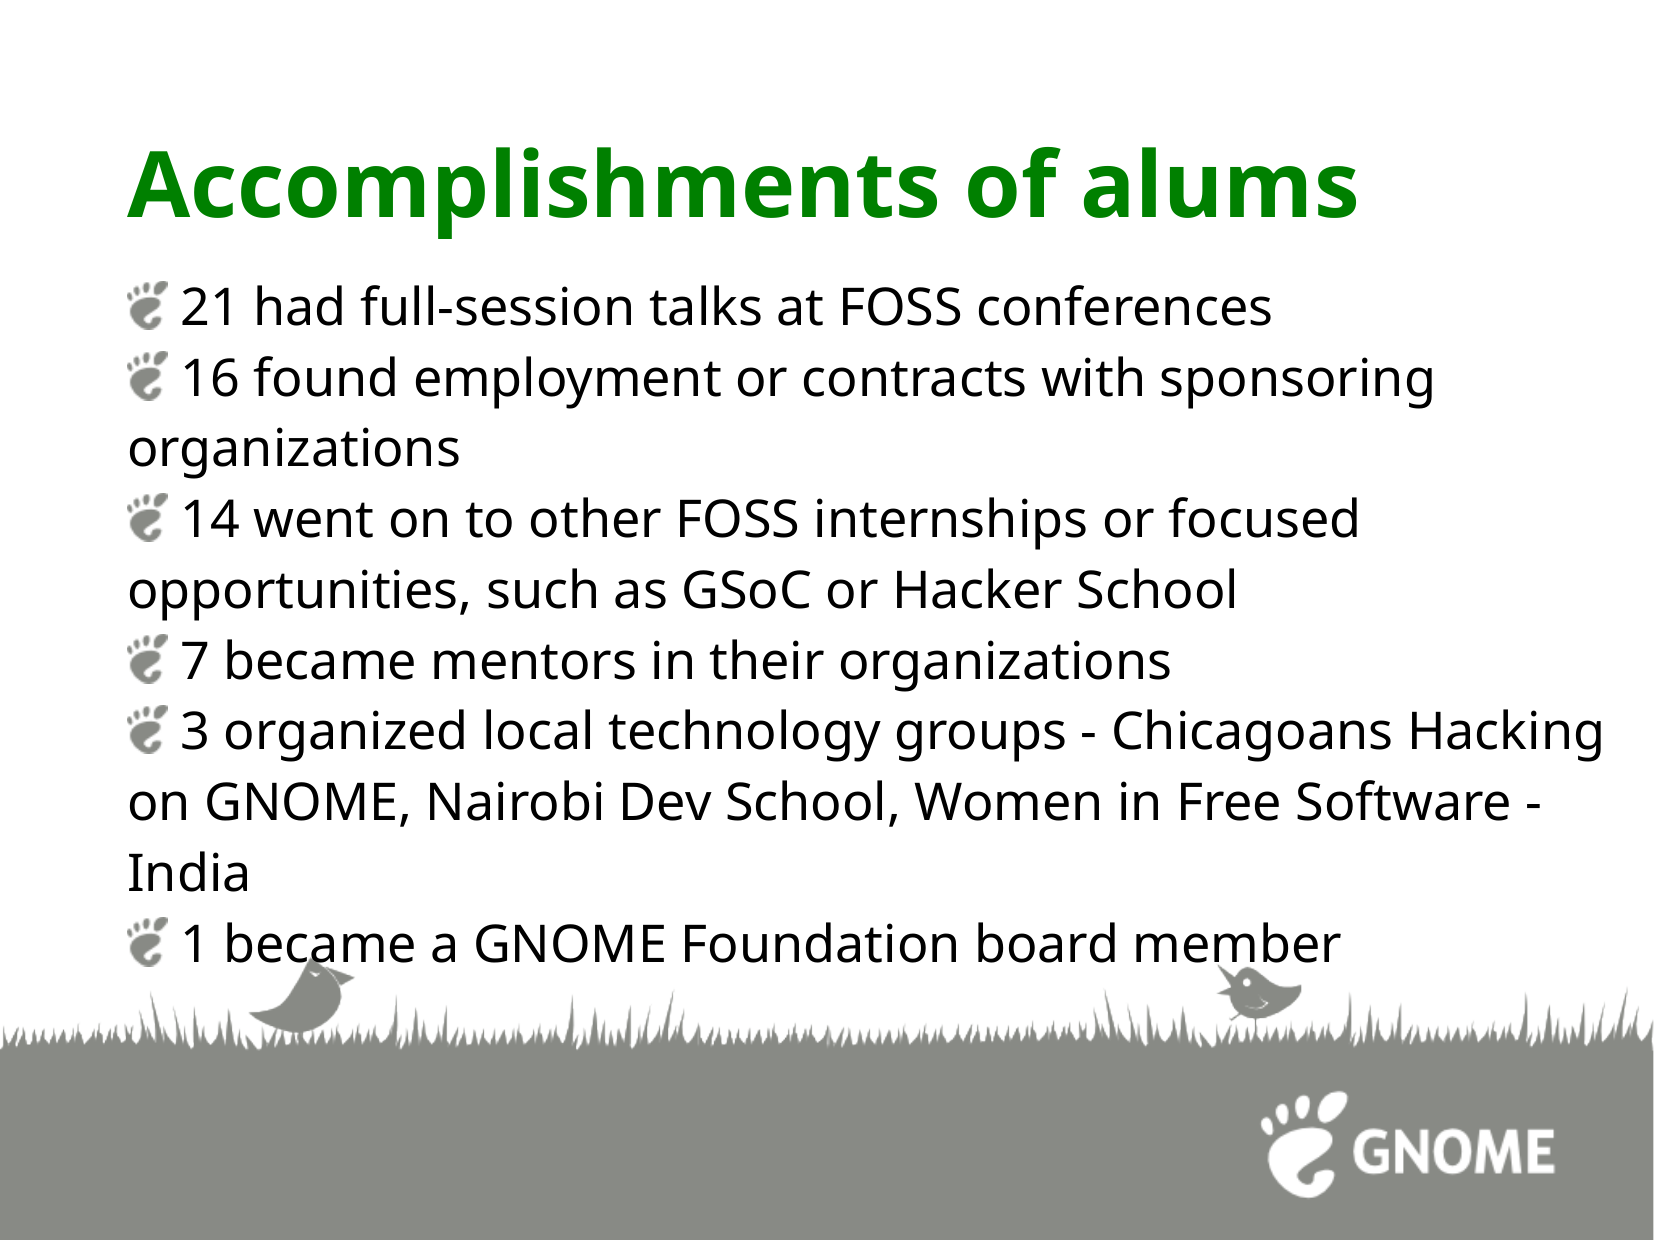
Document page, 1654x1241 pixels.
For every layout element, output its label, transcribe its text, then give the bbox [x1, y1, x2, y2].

text_box Accomplishments of alums [112, 112, 1654, 251]
text_box 21 had full-session talks at FOSS conferences 16 found employment or contracts with sponsoring organizations 14 went on to other FOSS internships or focused opportunities, such as GSoC or Hacker School 7 became mentors in their organizations 3 organized local technology groups - Chicagoans Hacking on GNOME, Nairobi Dev School, Women in Free Software - India 1 became a GNOME Foundation board member [112, 262, 1654, 992]
picture [0, 0, 1654, 1241]
